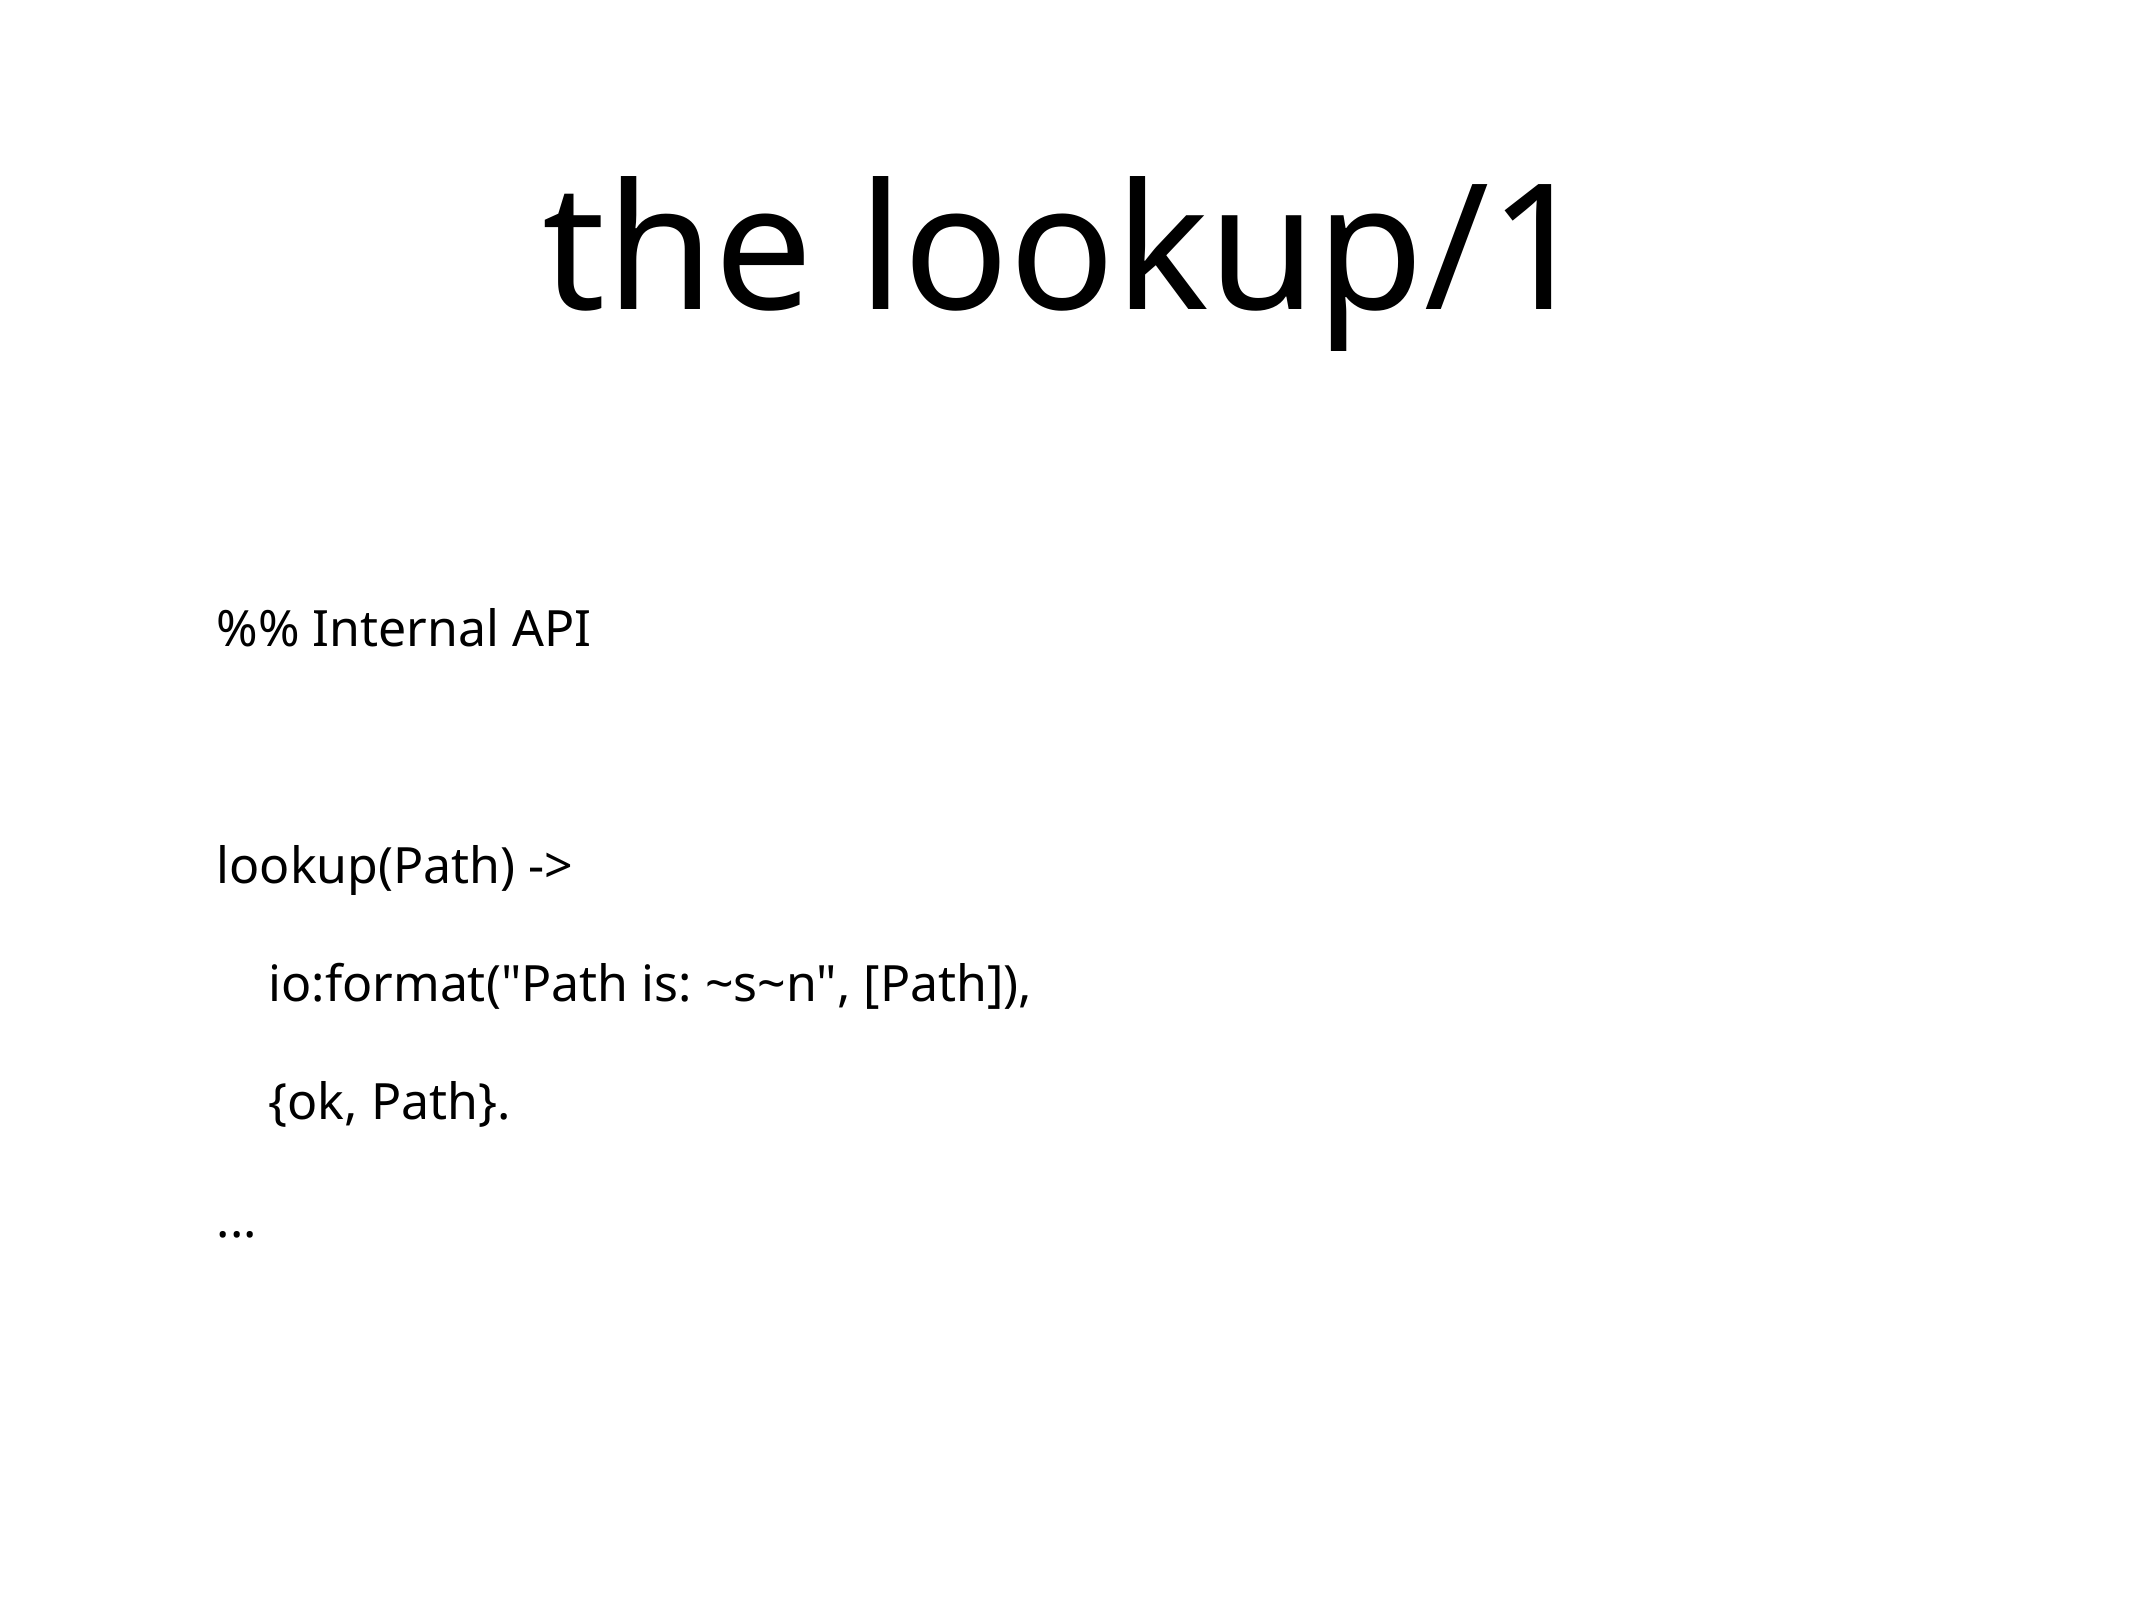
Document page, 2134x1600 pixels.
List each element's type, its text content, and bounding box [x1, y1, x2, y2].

list %% Internal API lookup(Path) -> io:format("Path is: ~s~n", [Path]), {ok, Path}. ... [208, 454, 1925, 1392]
title the lookup/1 [208, 41, 1925, 442]
